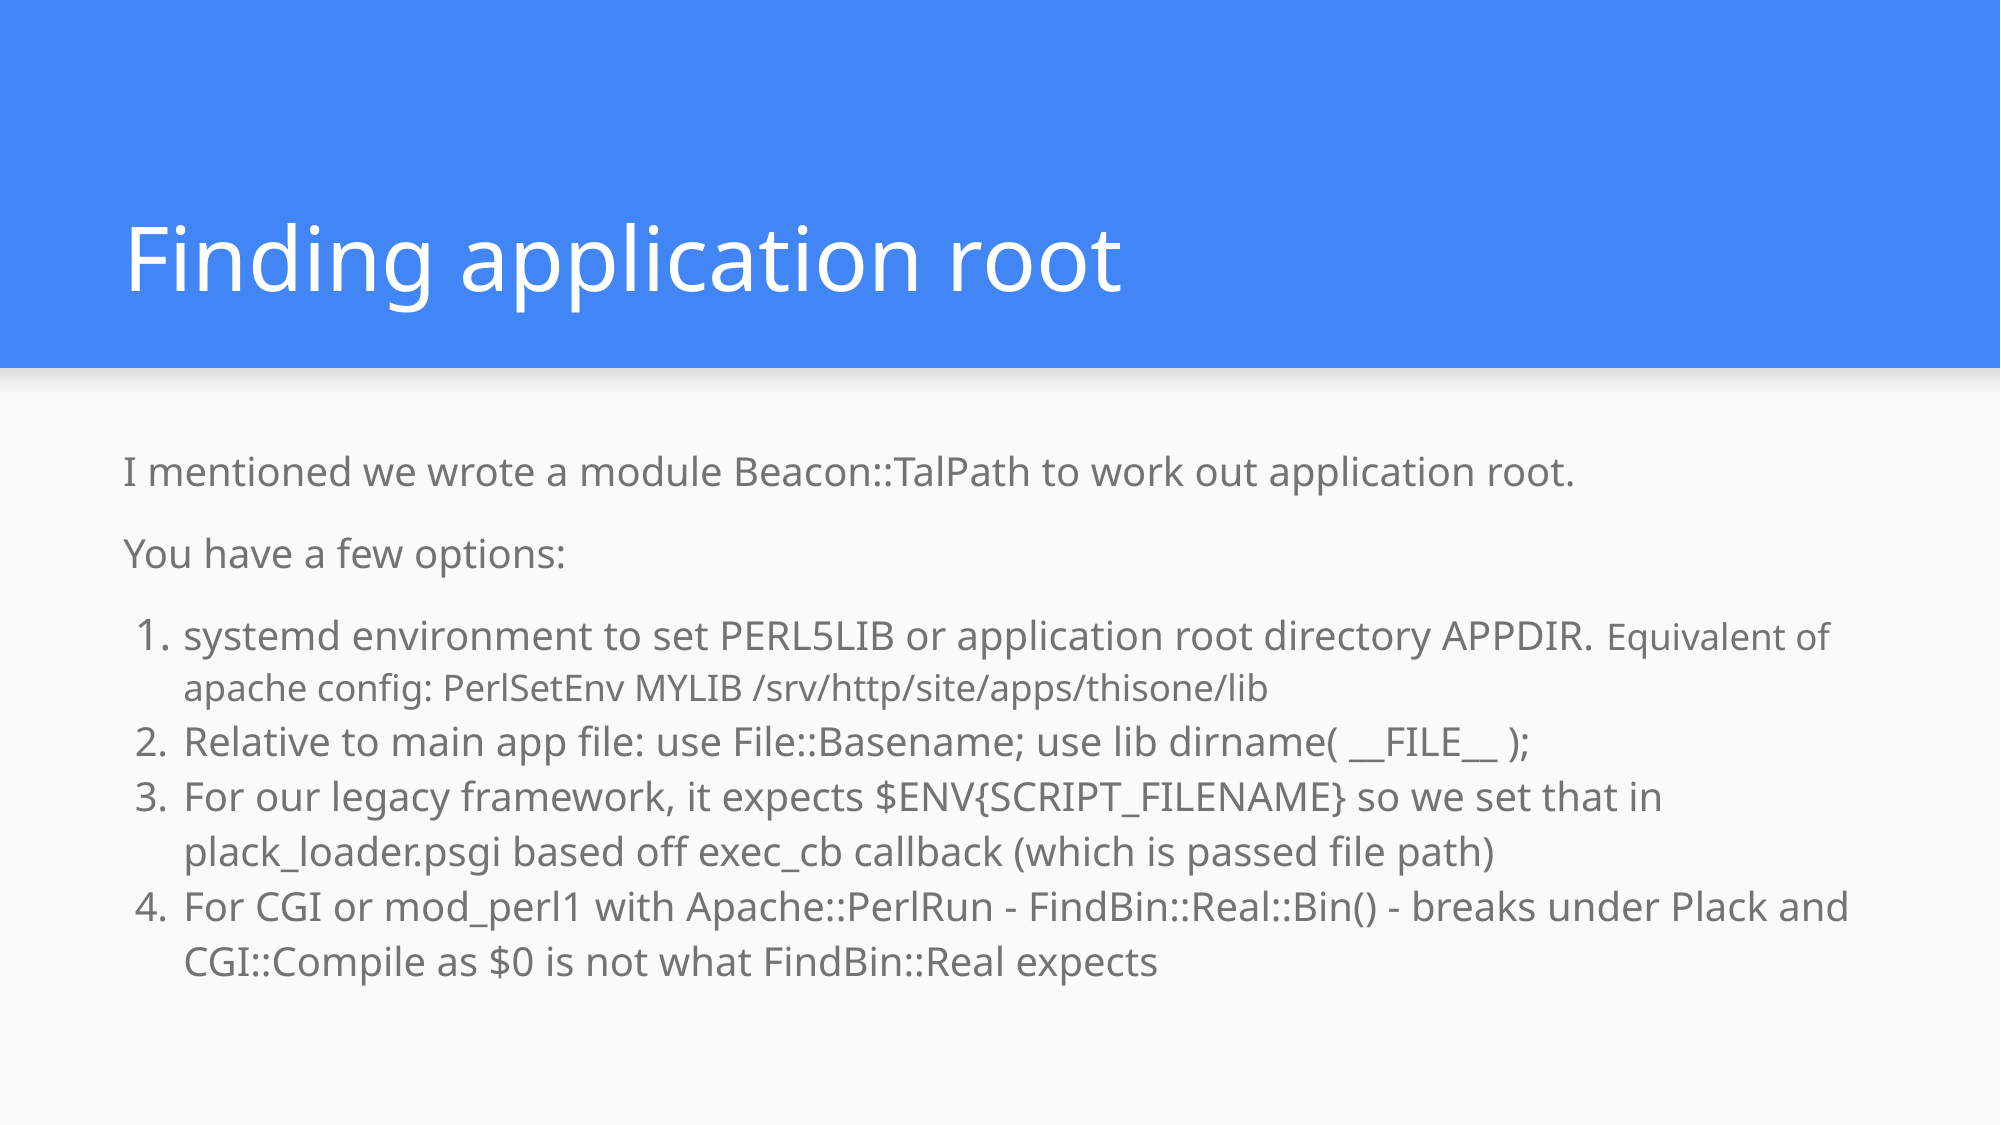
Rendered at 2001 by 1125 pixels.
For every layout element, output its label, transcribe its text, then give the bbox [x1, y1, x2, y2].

title Finding application root [103, 161, 1902, 330]
list I mentioned we wrote a module Beacon::TalPath to work out application root. You have a few options: systemd environment to set PERL5LIB or application root directory APPDIR. Equivalent of apache config: PerlSetEnv MYLIB /srv/http/site/apps/thisone/lib Relative to main app file: use File::Basename; use lib dirname( __FILE__ ); For our legacy framework, it expects $ENV{SCRIPT_FILENAME} so we set that in plack_loader.psgi based off exec_cb callback (which is passed file path) For CGI or mod_perl1 with Apache::PerlRun - FindBin::Real::Bin() - breaks under Plack and CGI::Compile as $0 is not what FindBin::Real expects [103, 419, 1902, 1013]
